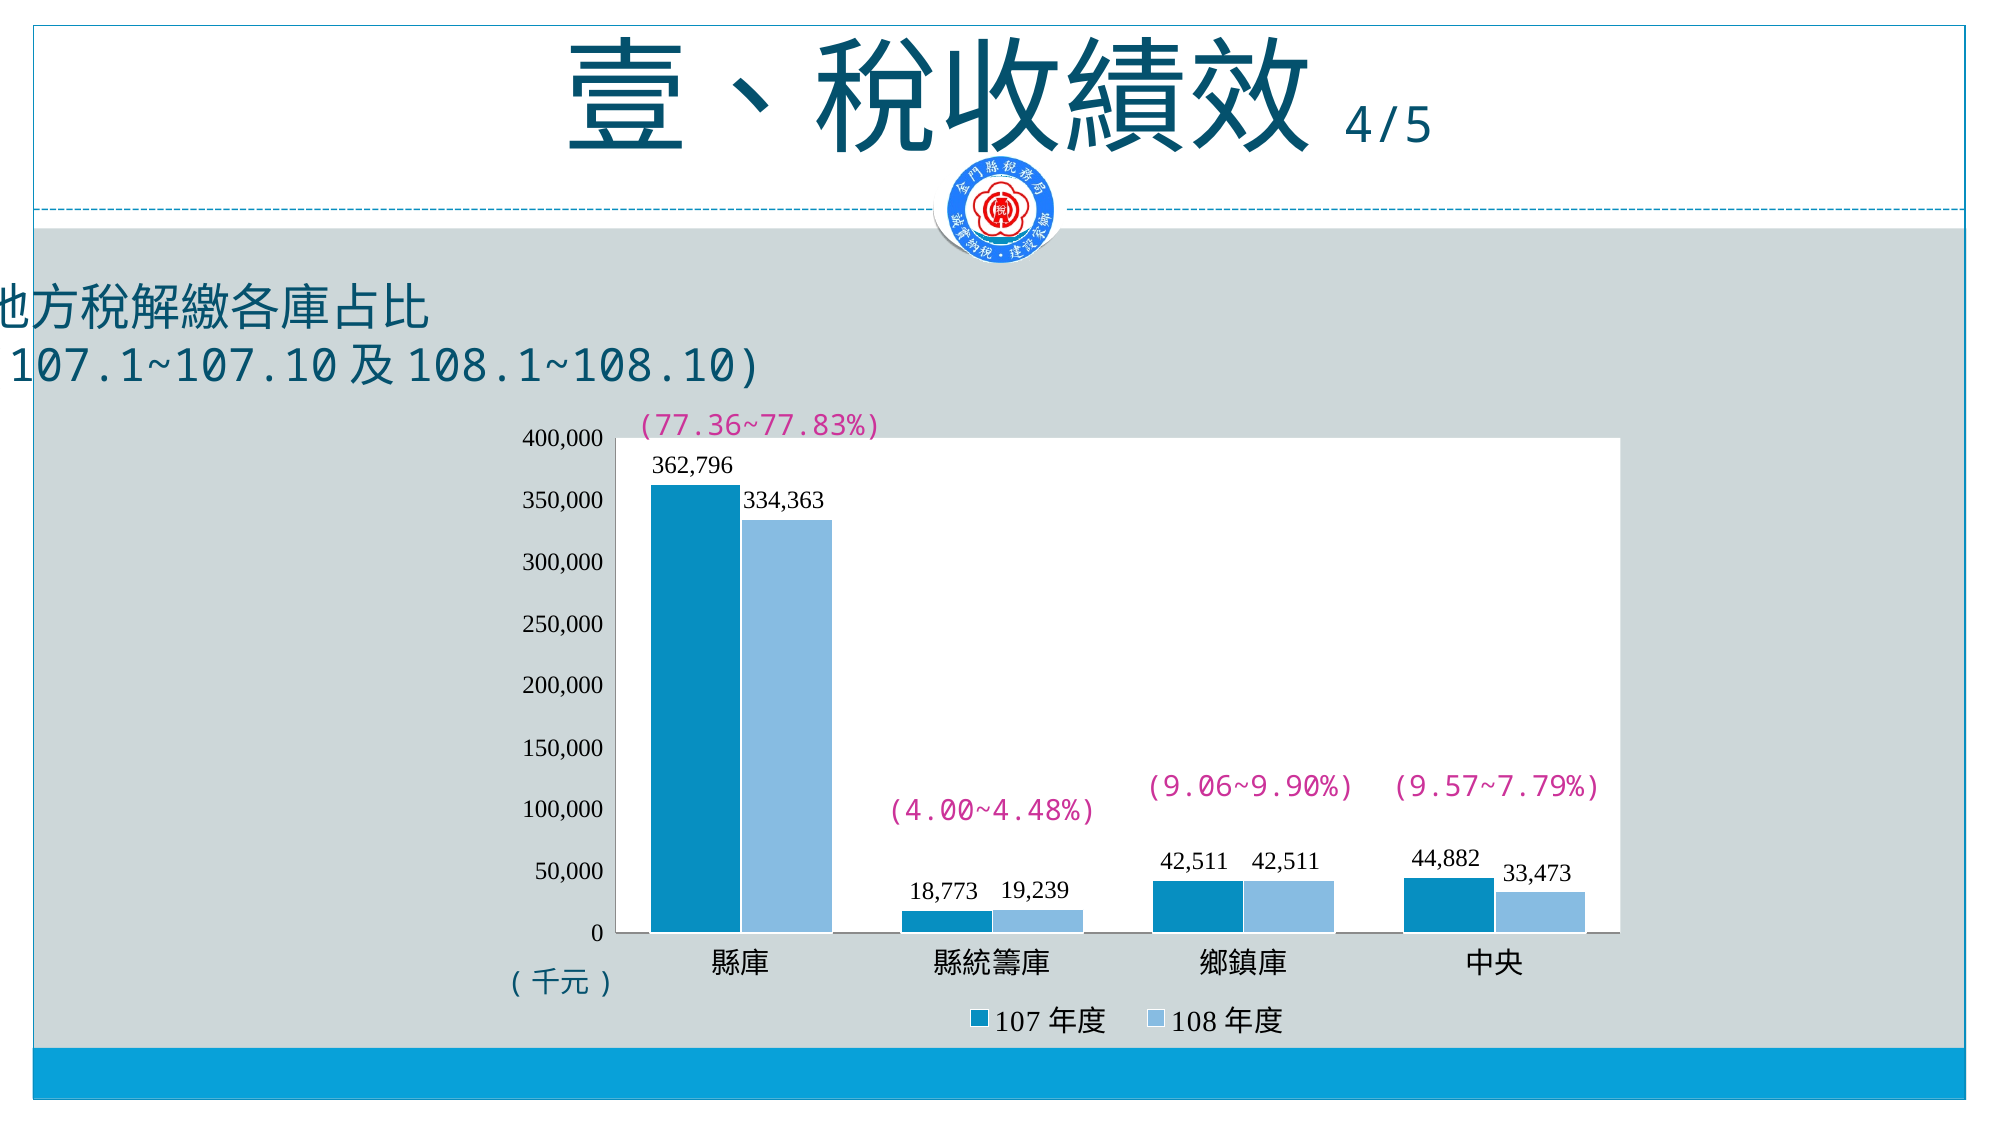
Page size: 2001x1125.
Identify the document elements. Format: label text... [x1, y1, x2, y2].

text_box 地方稅解繳各庫占比 (107.1~107.10及108.1~108.10) [0, 267, 779, 398]
picture [947, 156, 1054, 263]
text_box (千元) [492, 956, 501, 1006]
text_box 壹、稅收績效4/5 [0, 10, 2000, 176]
chart [501, 421, 1644, 1049]
text_box (9.57~7.79%) [1377, 759, 1617, 810]
picture [24, 293, 28, 316]
text_box (77.36~77.83%) [622, 399, 897, 449]
text_box (9.06~9.90%) [1130, 759, 1371, 810]
text_box (4.00~4.48%) [872, 783, 1112, 834]
